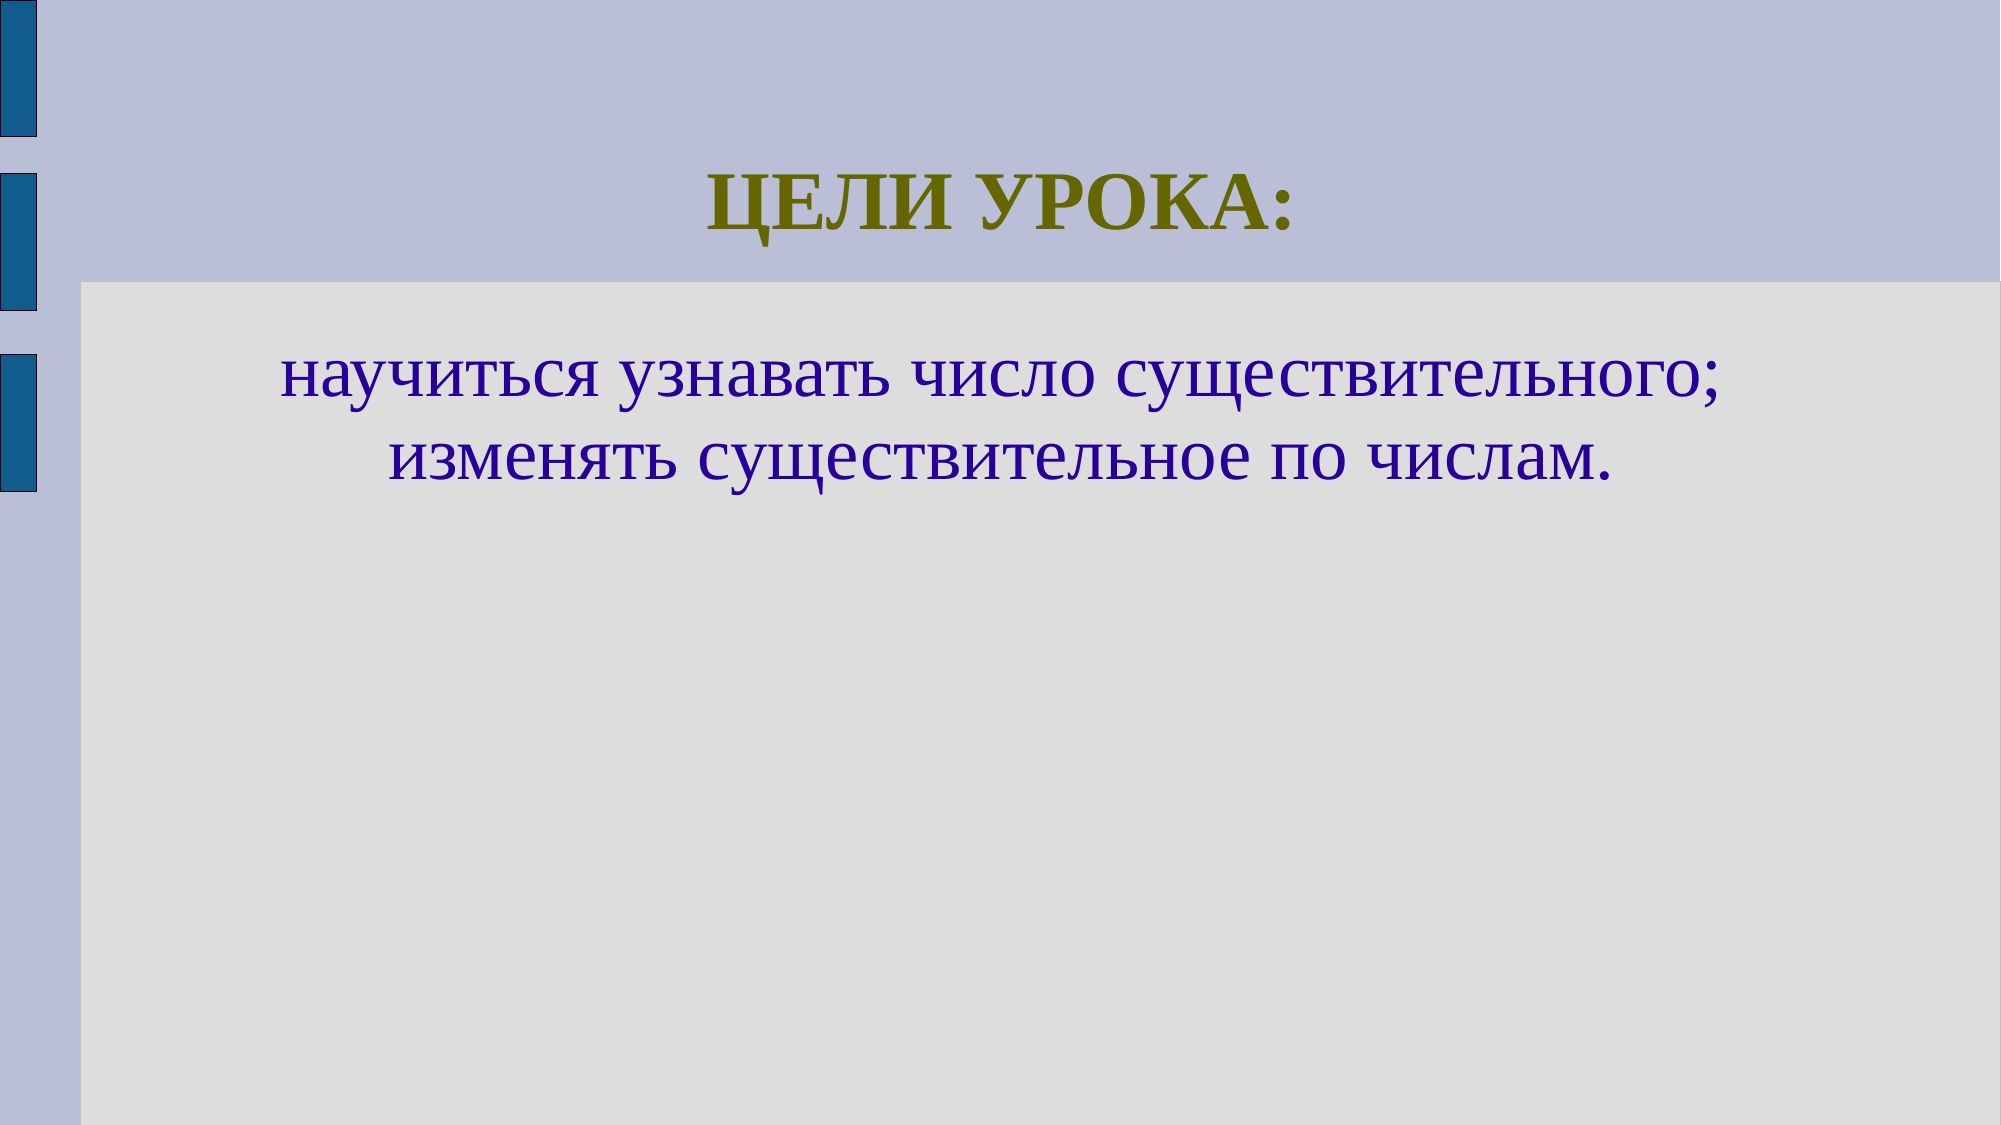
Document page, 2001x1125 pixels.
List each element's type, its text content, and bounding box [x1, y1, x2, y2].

text_box ЦЕЛИ УРОКА: научиться узнавать число существительного; изменять существительное по числам. [265, 147, 1739, 712]
